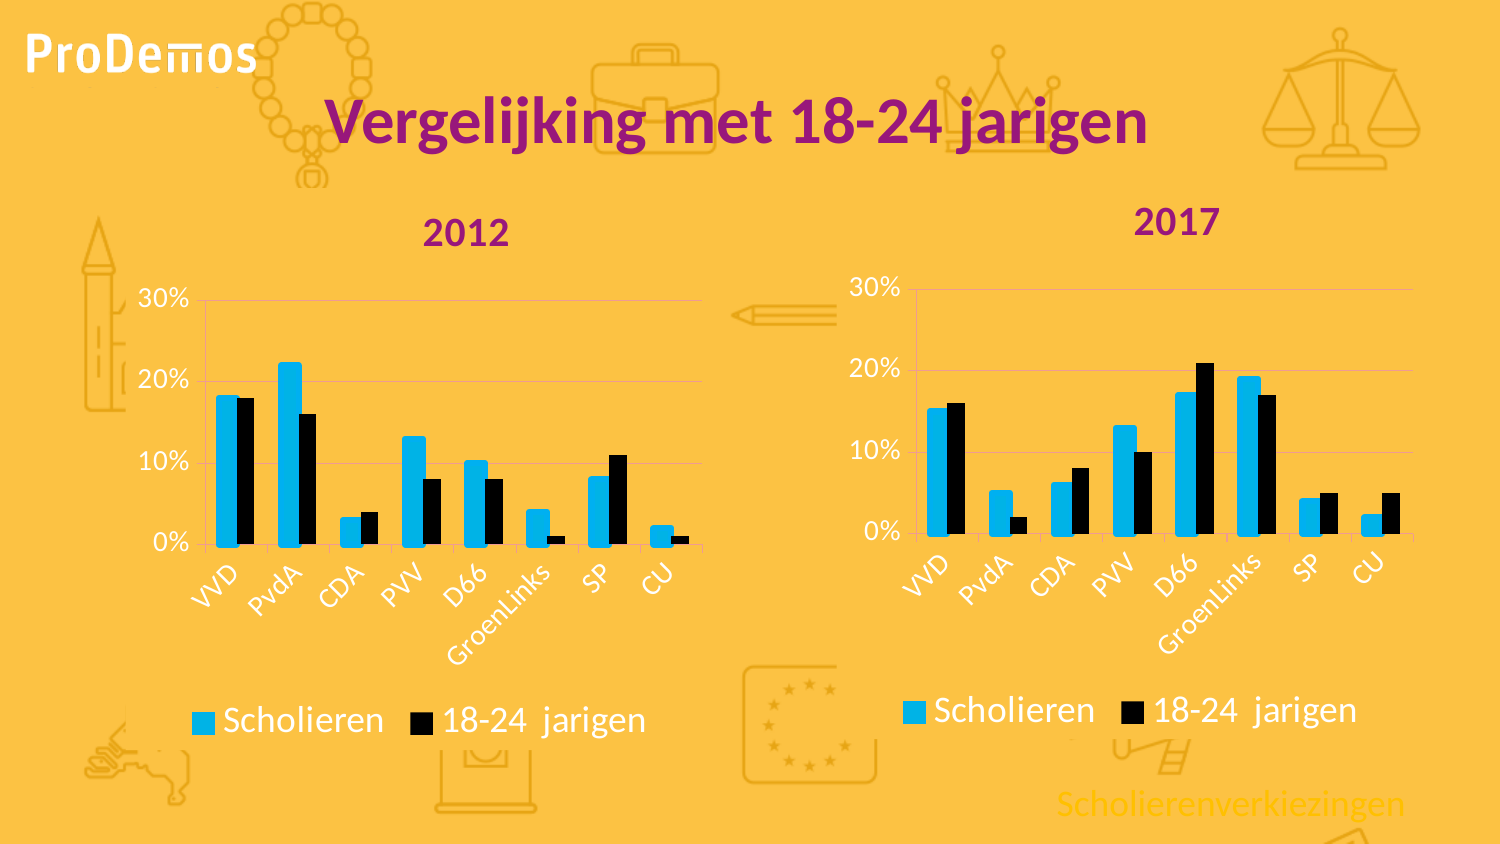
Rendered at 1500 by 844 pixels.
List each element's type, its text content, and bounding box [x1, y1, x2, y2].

chart [836, 177, 1426, 740]
text_box Scholierenverkiezingen [1041, 771, 1488, 823]
picture [4, 0, 277, 88]
chart [125, 188, 715, 751]
text_box Vergelijking met 18-24 jarigen [324, 74, 1390, 178]
